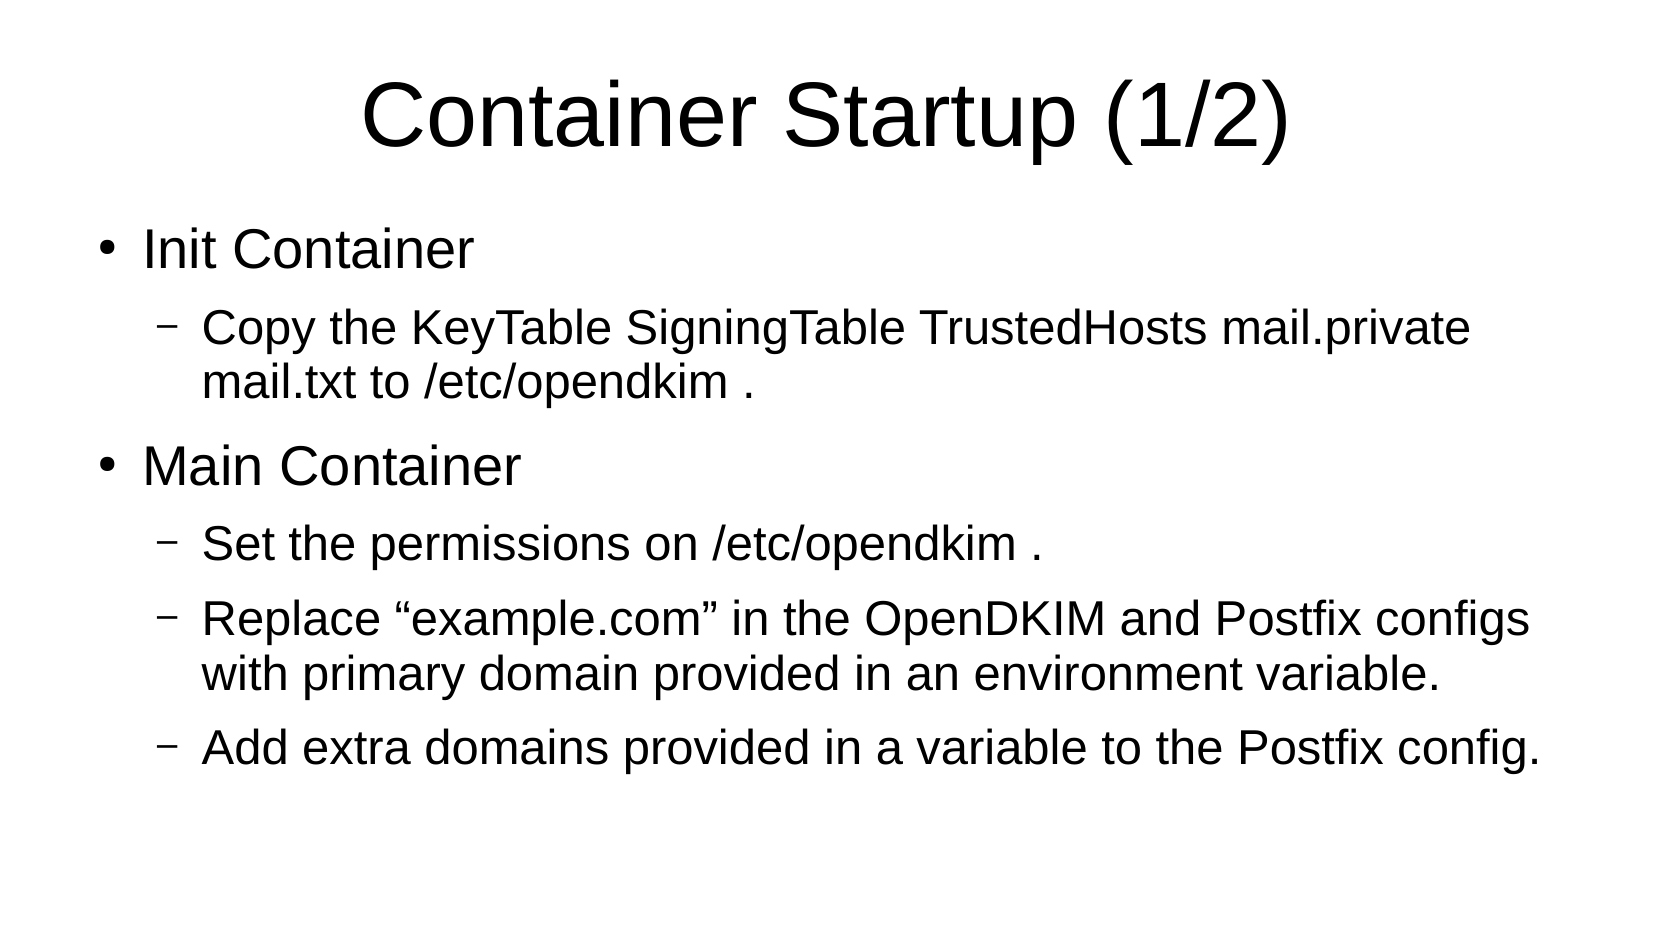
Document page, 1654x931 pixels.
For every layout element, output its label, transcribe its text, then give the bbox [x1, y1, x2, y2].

title Container Startup (1/2) [82, 37, 1571, 193]
list Init Container Copy the KeyTable SigningTable TrustedHosts mail.private mail.txt to /etc/opendkim . Main Container Set the permissions on /etc/opendkim . Replace “example.com” in the OpenDKIM and Postfix configs with primary domain provided in an environment variable. Add extra domains provided in a variable to the Postfix config. [82, 217, 1571, 827]
